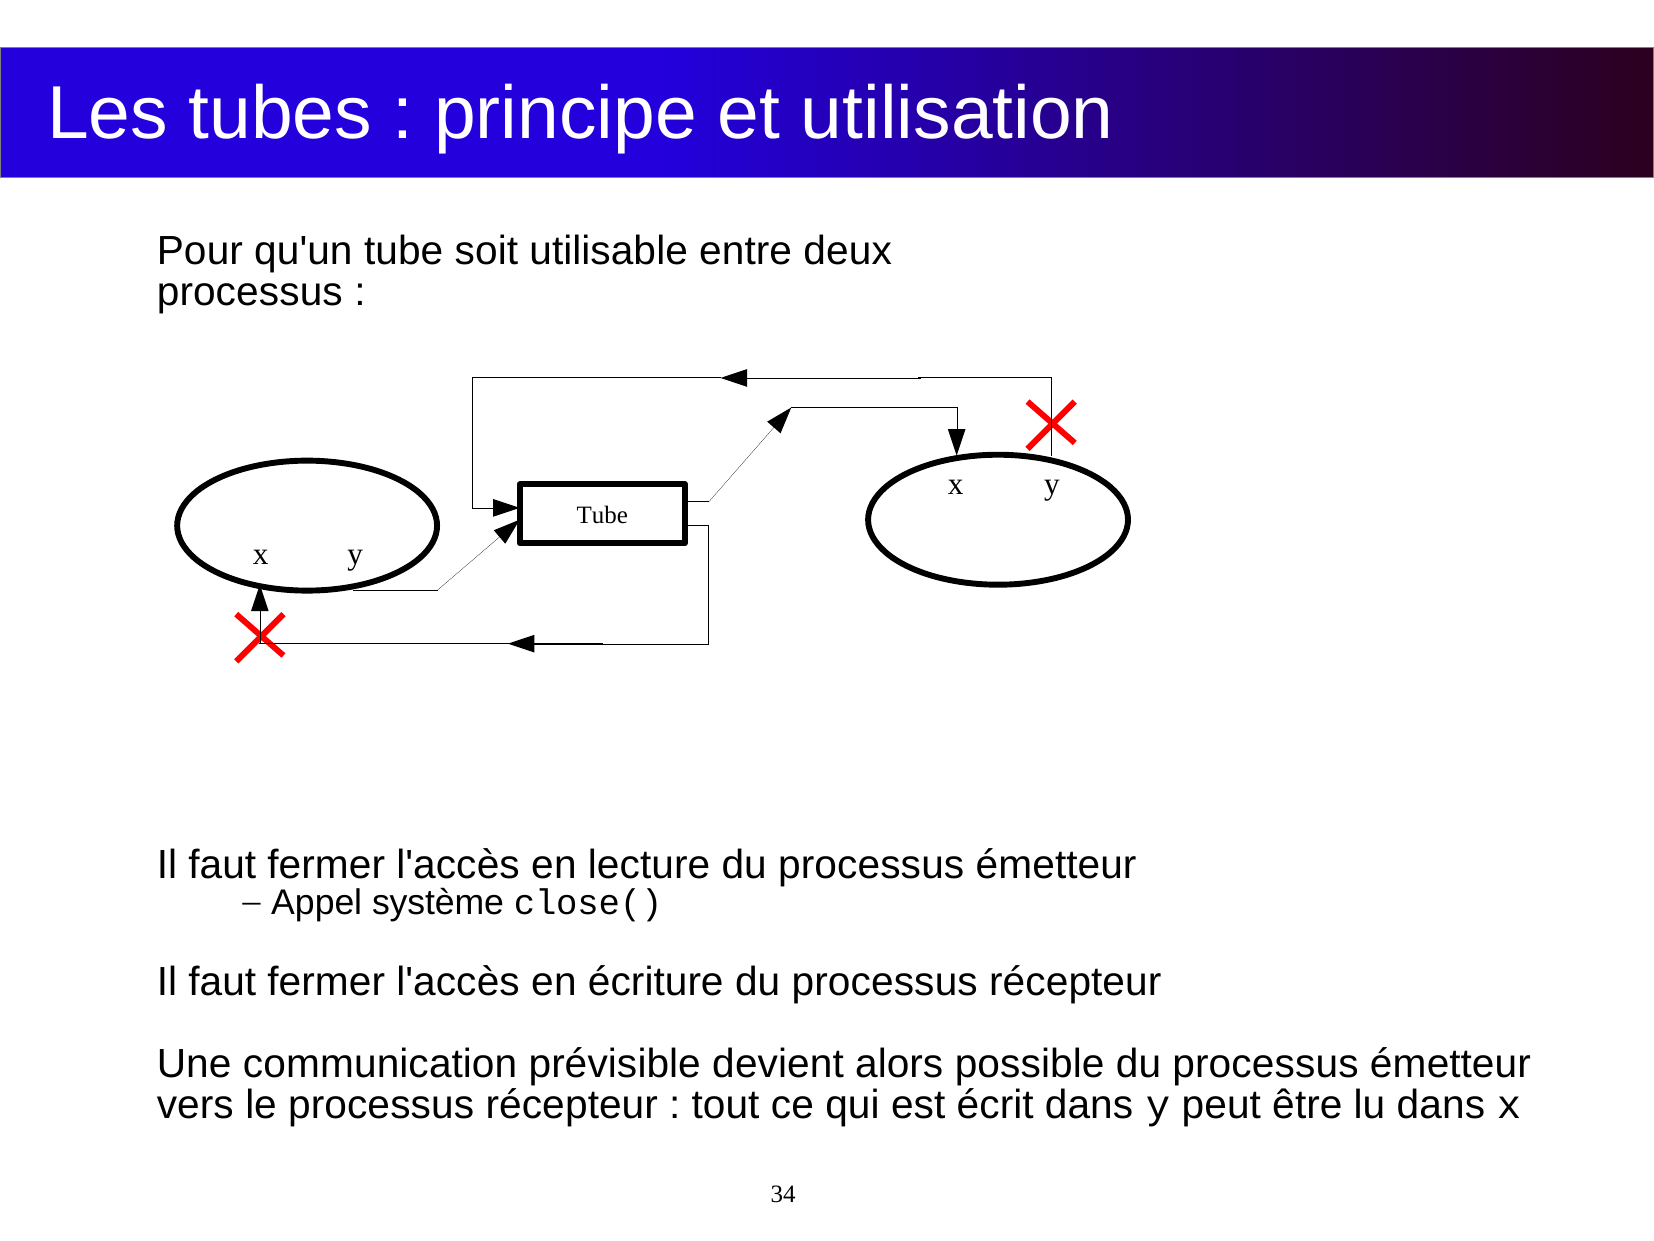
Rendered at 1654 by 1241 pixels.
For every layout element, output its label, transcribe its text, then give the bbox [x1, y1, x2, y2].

text_box Tube [519, 484, 686, 544]
text_box x [238, 526, 284, 579]
text_box x [933, 455, 979, 508]
title Les tubes : principe et utilisation [47, 6, 1477, 225]
text_box y [332, 526, 378, 579]
text_box [177, 460, 438, 591]
text_box y [1029, 455, 1075, 508]
text_box [868, 454, 1129, 585]
list Pour qu'un tube soit utilisable entre deux processus : Il faut fermer l'accès en lecture du processus émetteur Appel système close() Il faut fermer l'accès en écriture du processus récepteur Une communication prévisible devient alors possible du processus émetteur vers le processus récepteur : tout ce qui est écrit dans y peut être lu dans x [122, 231, 1534, 1158]
